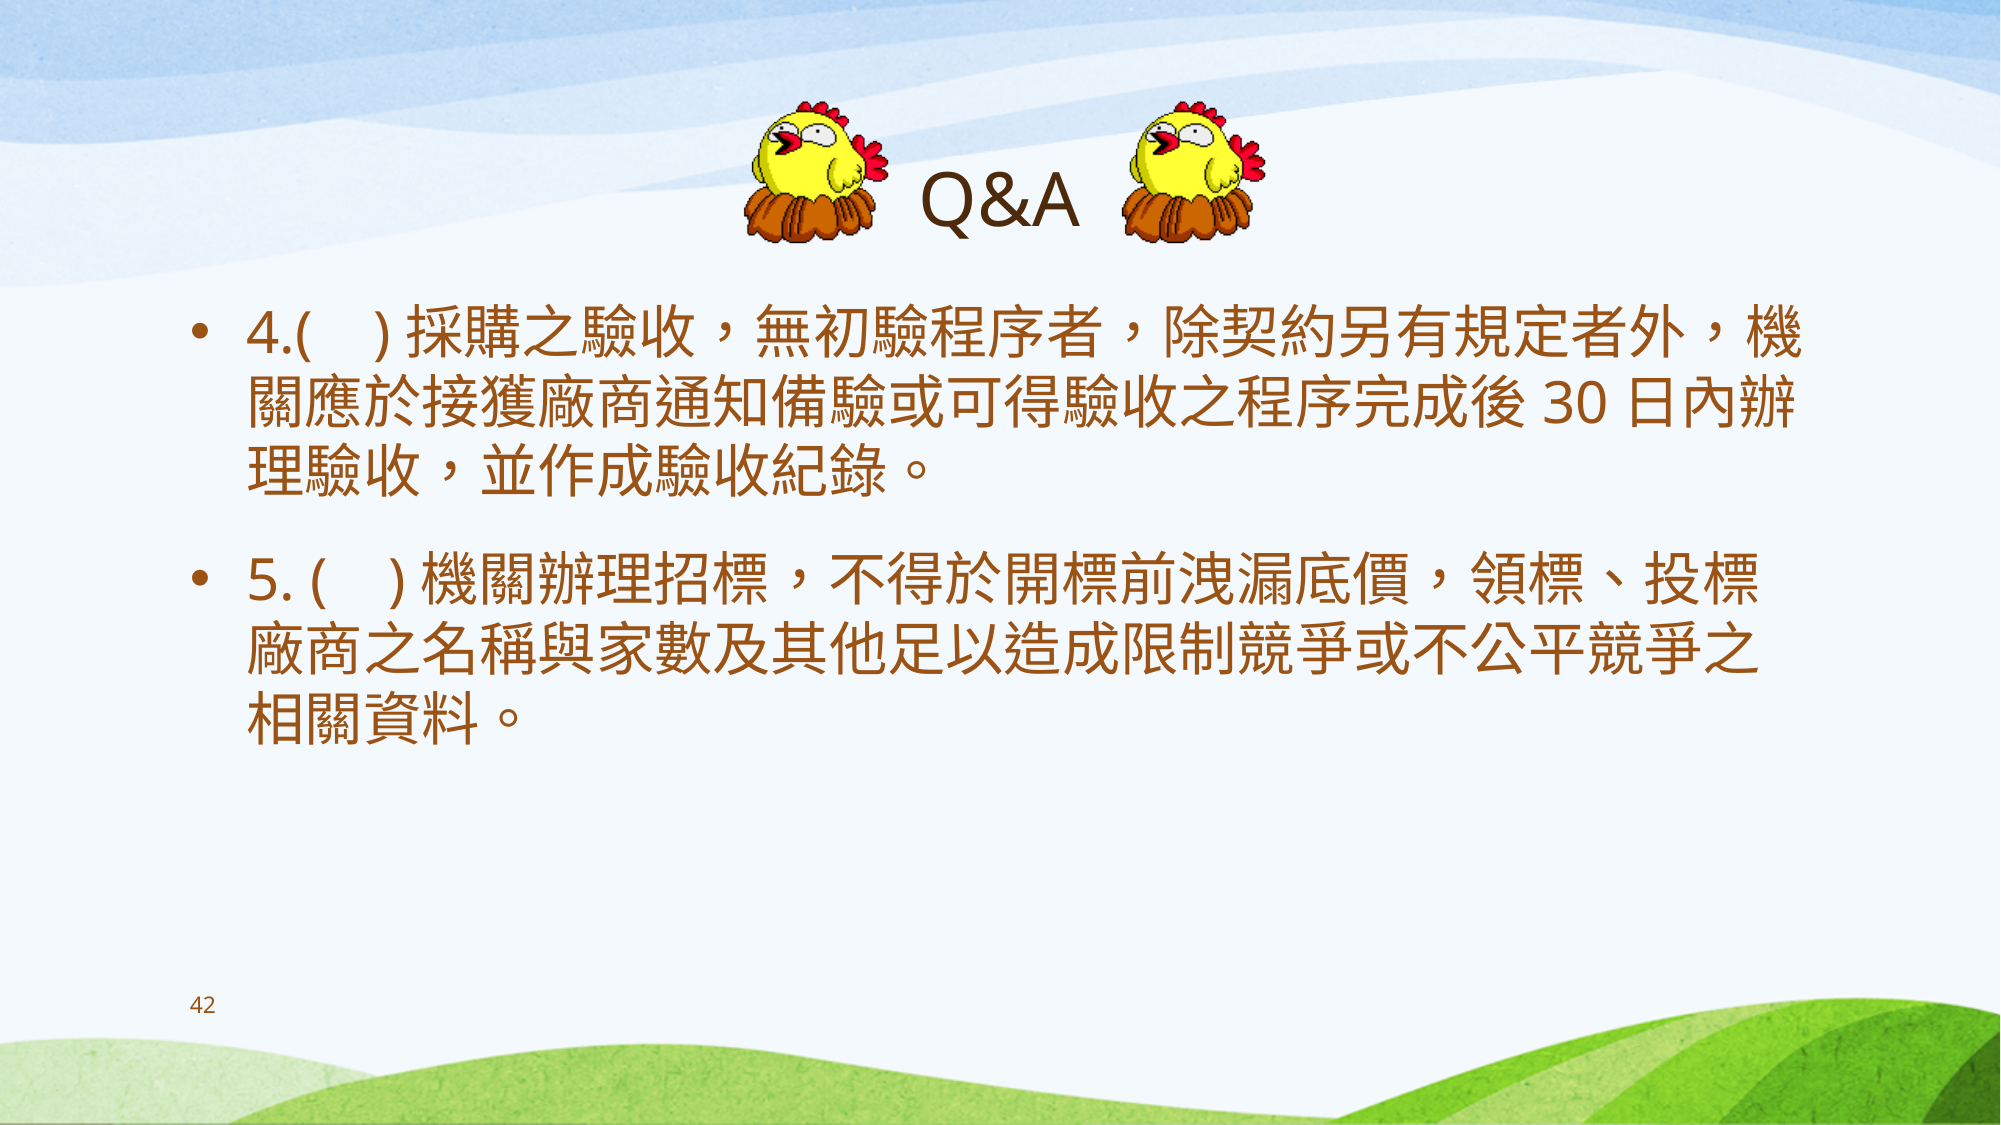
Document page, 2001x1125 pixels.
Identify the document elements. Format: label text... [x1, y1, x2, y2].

slide_number <編號> [174, 987, 300, 1025]
list 4.( )採購之驗收，無初驗程序者，除契約另有規定者外，機關應於接獲廠商通知備驗或可得驗收之程序完成後30日內辦理驗收，並作成驗收紀錄。 5. ( )機關辦理招標，不得於開標前洩漏底價，領標、投標廠商之名稱與家數及其他足以造成限制競爭或不公平競爭之相關資料。 [174, 287, 1825, 982]
picture [0, 0, 2001, 1125]
title Q&A [174, 50, 1825, 250]
